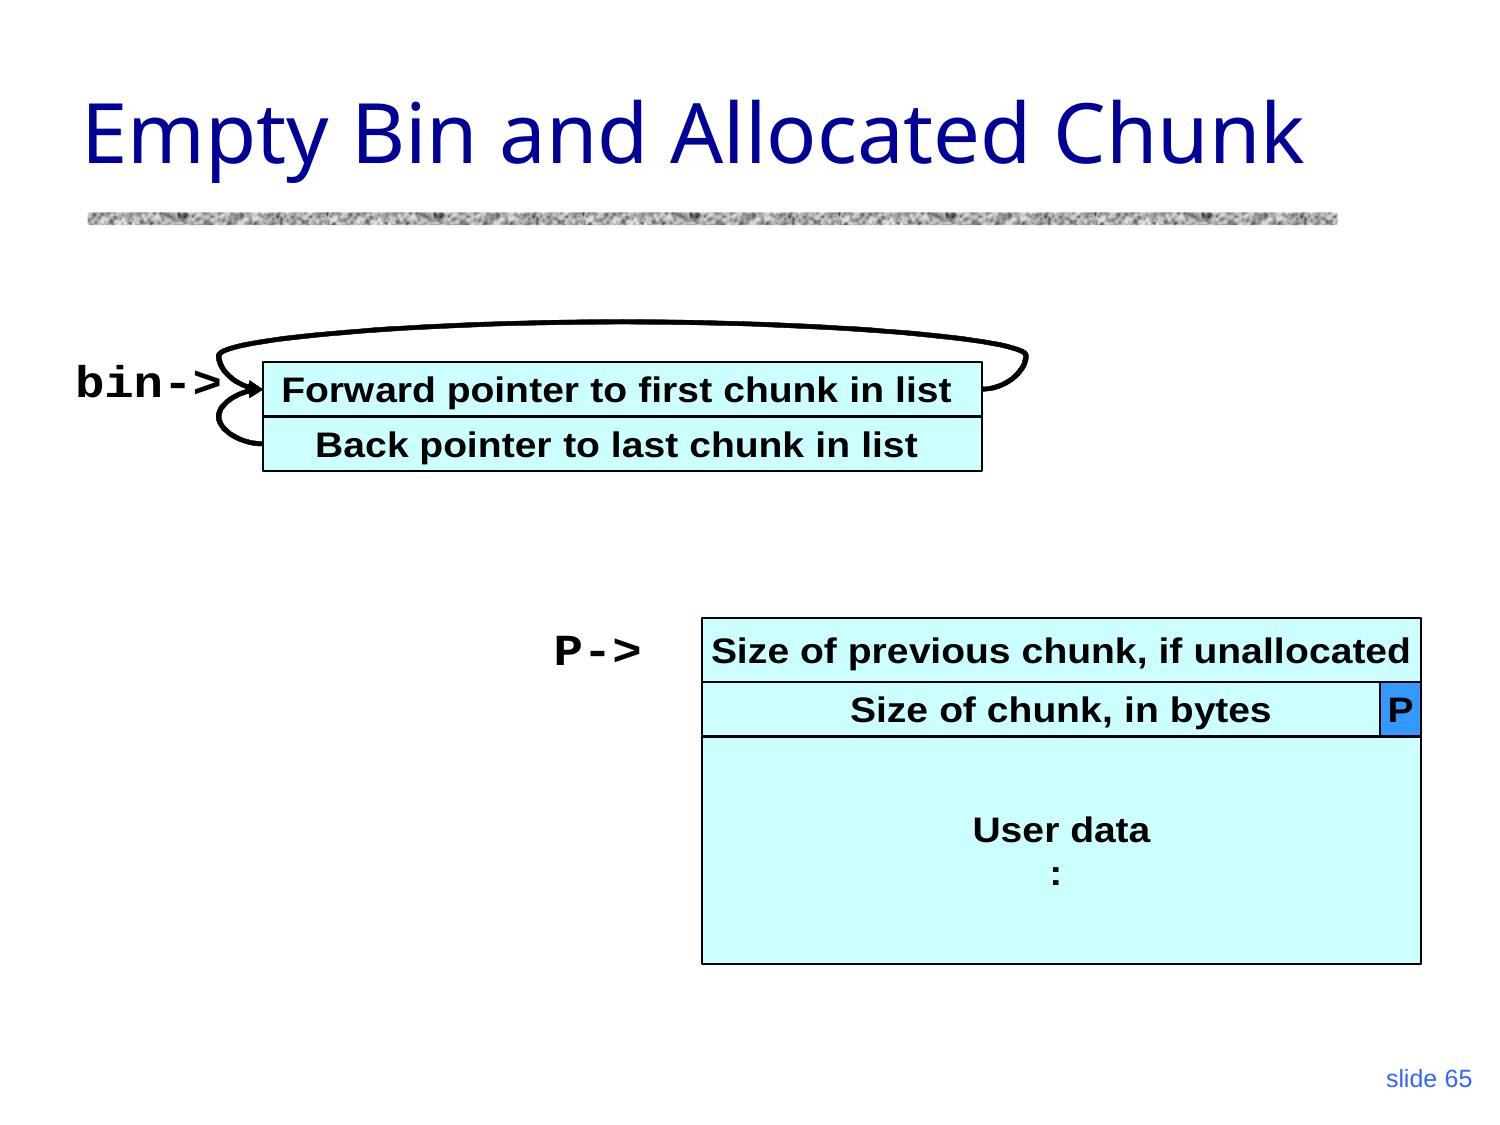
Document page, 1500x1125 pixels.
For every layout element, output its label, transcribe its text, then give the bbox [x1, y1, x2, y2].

text_box slide <number> [1174, 1025, 1488, 1101]
title Empty Bin and Allocated Chunk [66, 37, 1342, 188]
picture [87, 212, 1338, 226]
picture [75, 319, 1426, 968]
